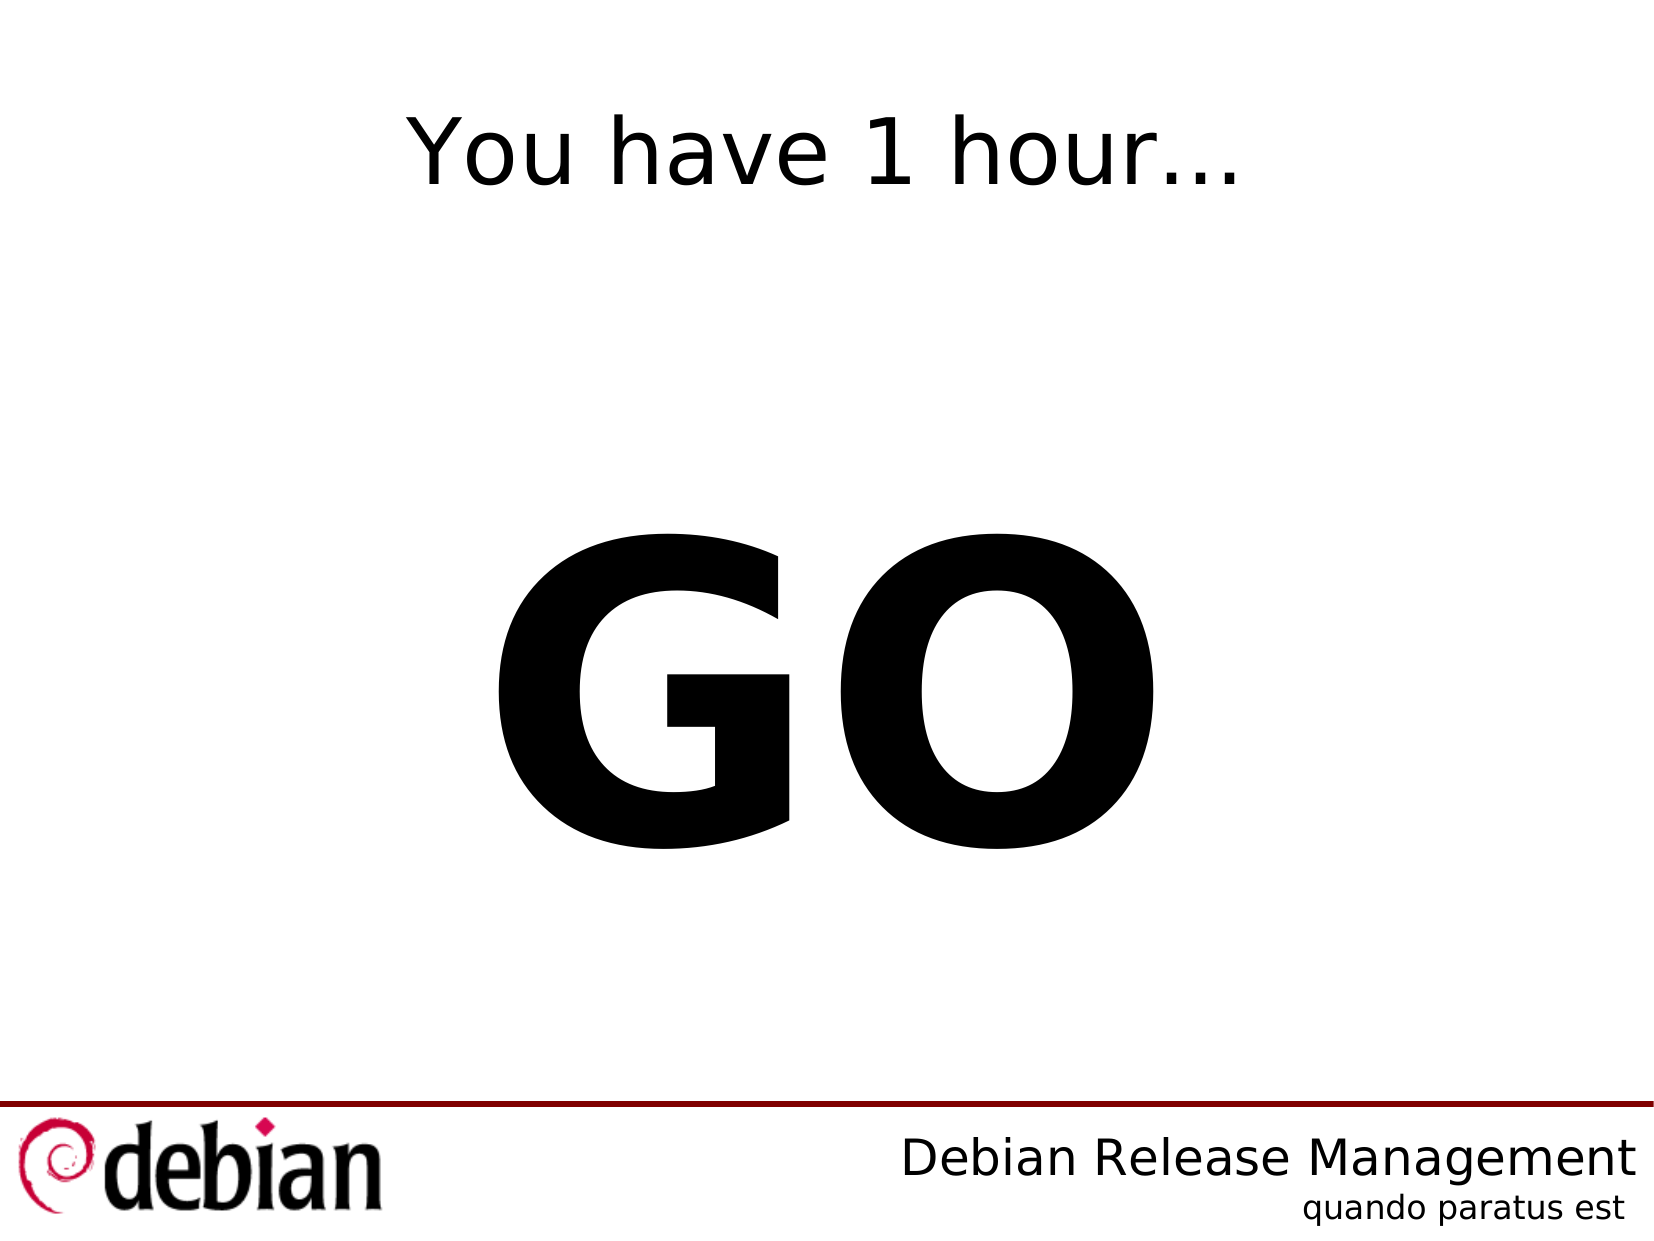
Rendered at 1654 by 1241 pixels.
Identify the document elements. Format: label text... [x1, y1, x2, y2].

picture [16, 1110, 420, 1239]
subtitle GO [82, 297, 1571, 1102]
title You have 1 hour... [82, 56, 1571, 250]
